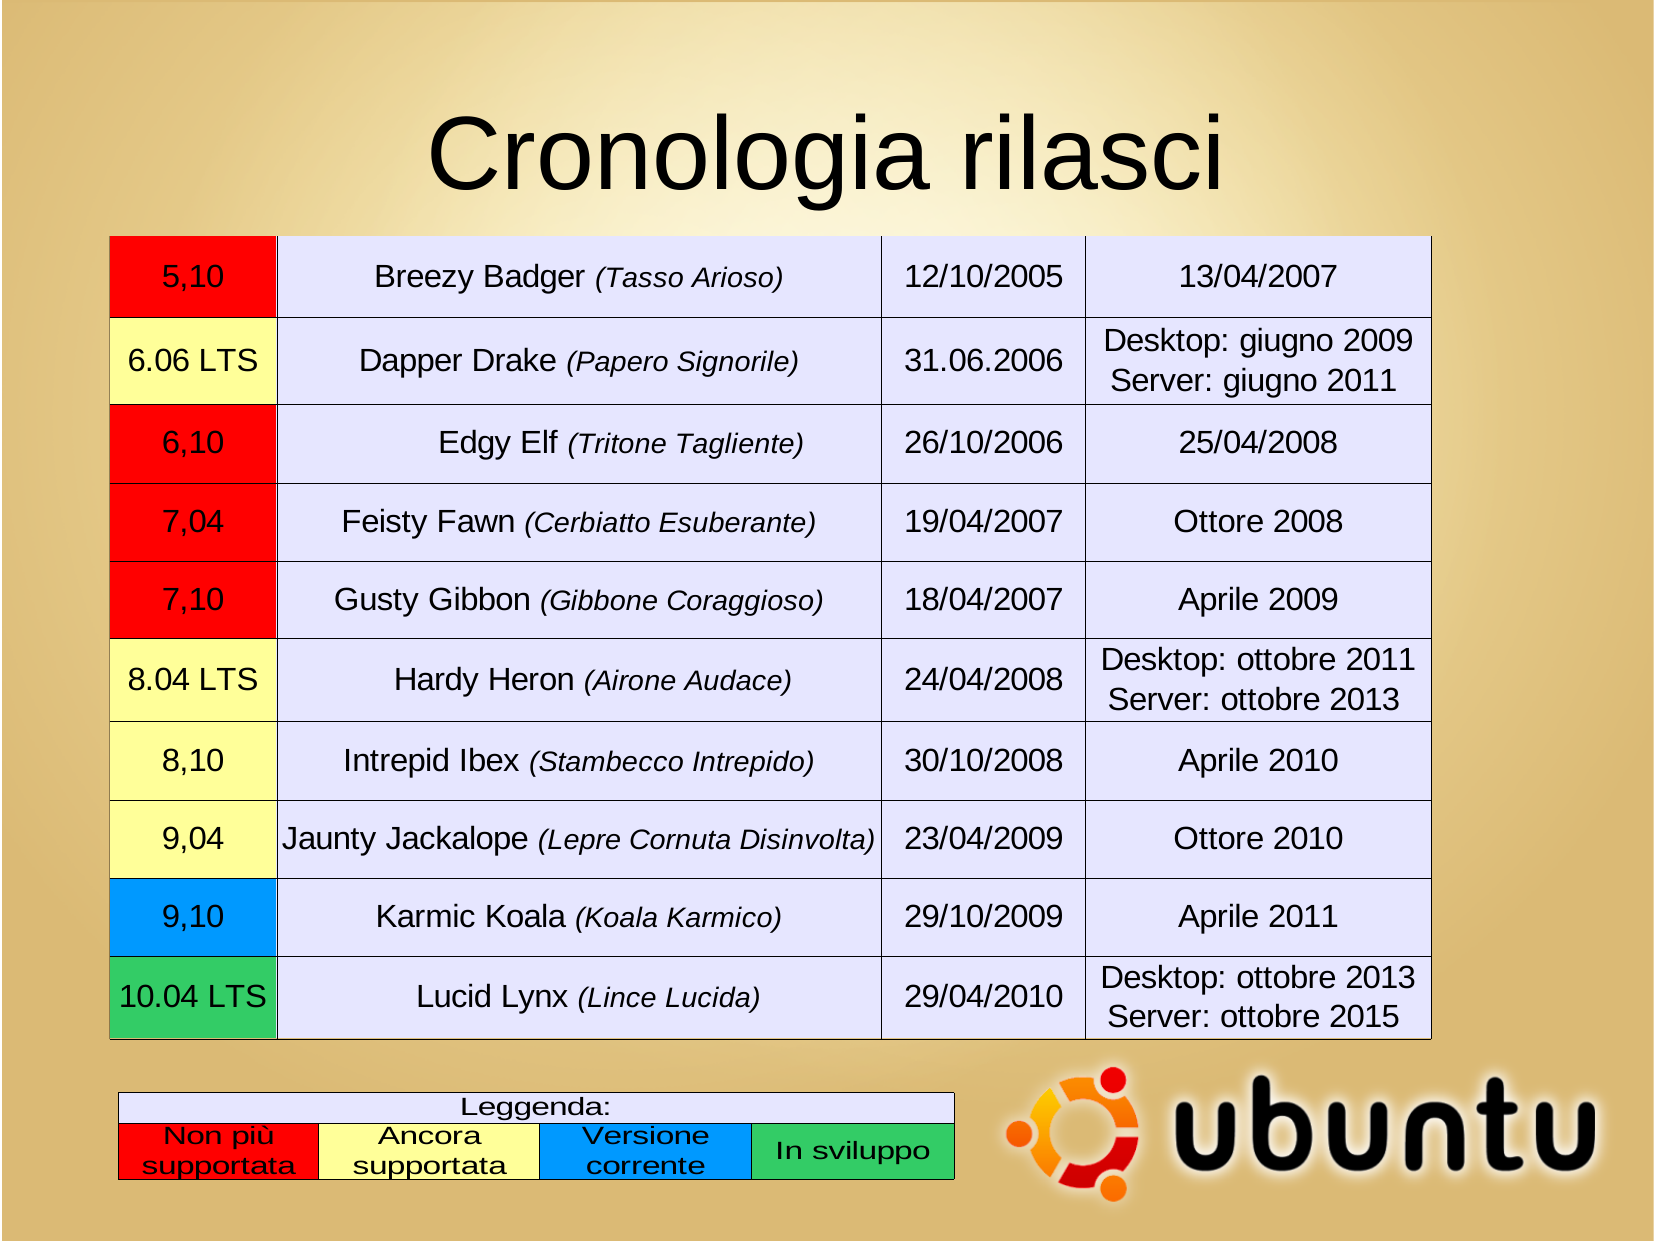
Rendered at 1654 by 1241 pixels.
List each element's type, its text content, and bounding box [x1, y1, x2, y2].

title Cronologia rilasci [82, 49, 1571, 257]
picture [2, 0, 1654, 1241]
chart [109, 236, 1565, 1241]
